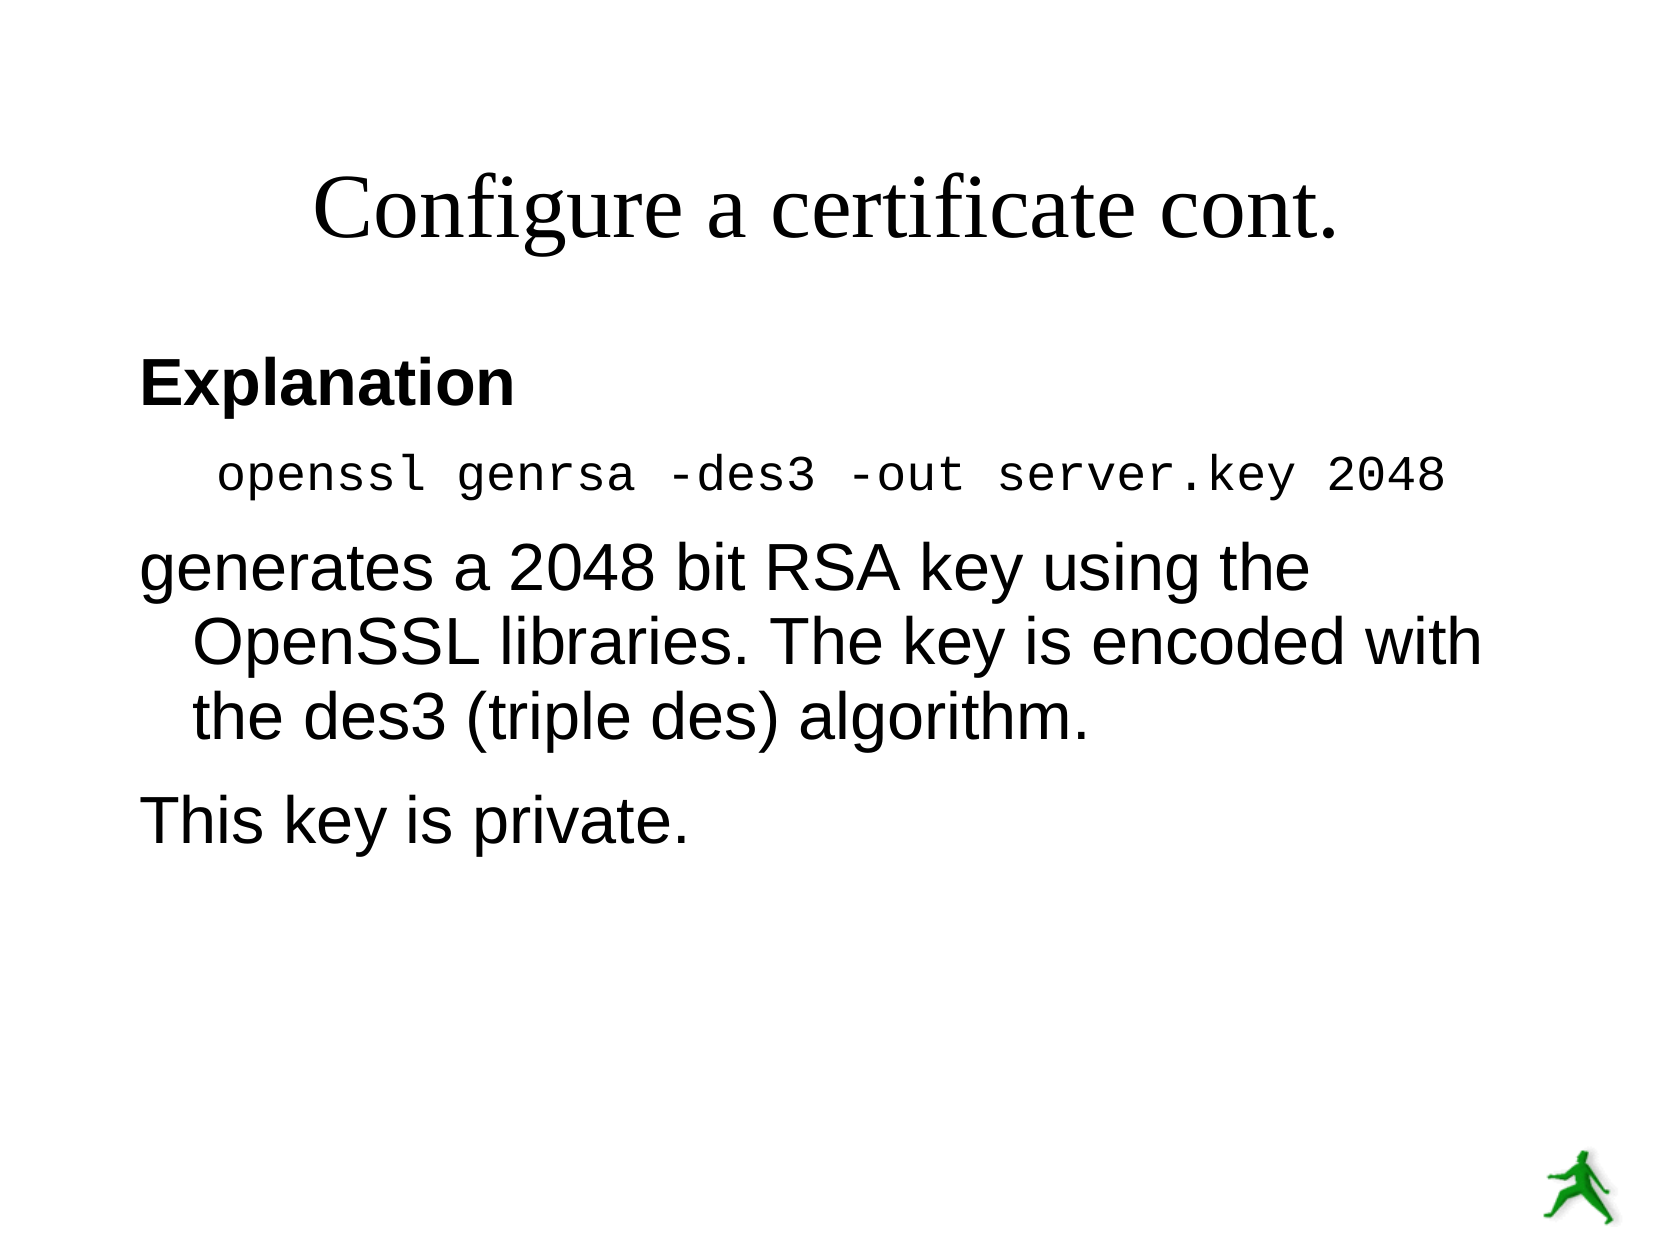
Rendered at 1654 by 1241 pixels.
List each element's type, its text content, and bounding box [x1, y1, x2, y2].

title Configure a certificate cont. [121, 102, 1534, 311]
picture [1541, 1135, 1634, 1227]
list Explanation openssl genrsa -des3 -out server.key 2048 generates a 2048 bit RSA key using the OpenSSL libraries. The key is encoded with the des3 (triple des) algorithm. This key is private. [121, 344, 1534, 1127]
